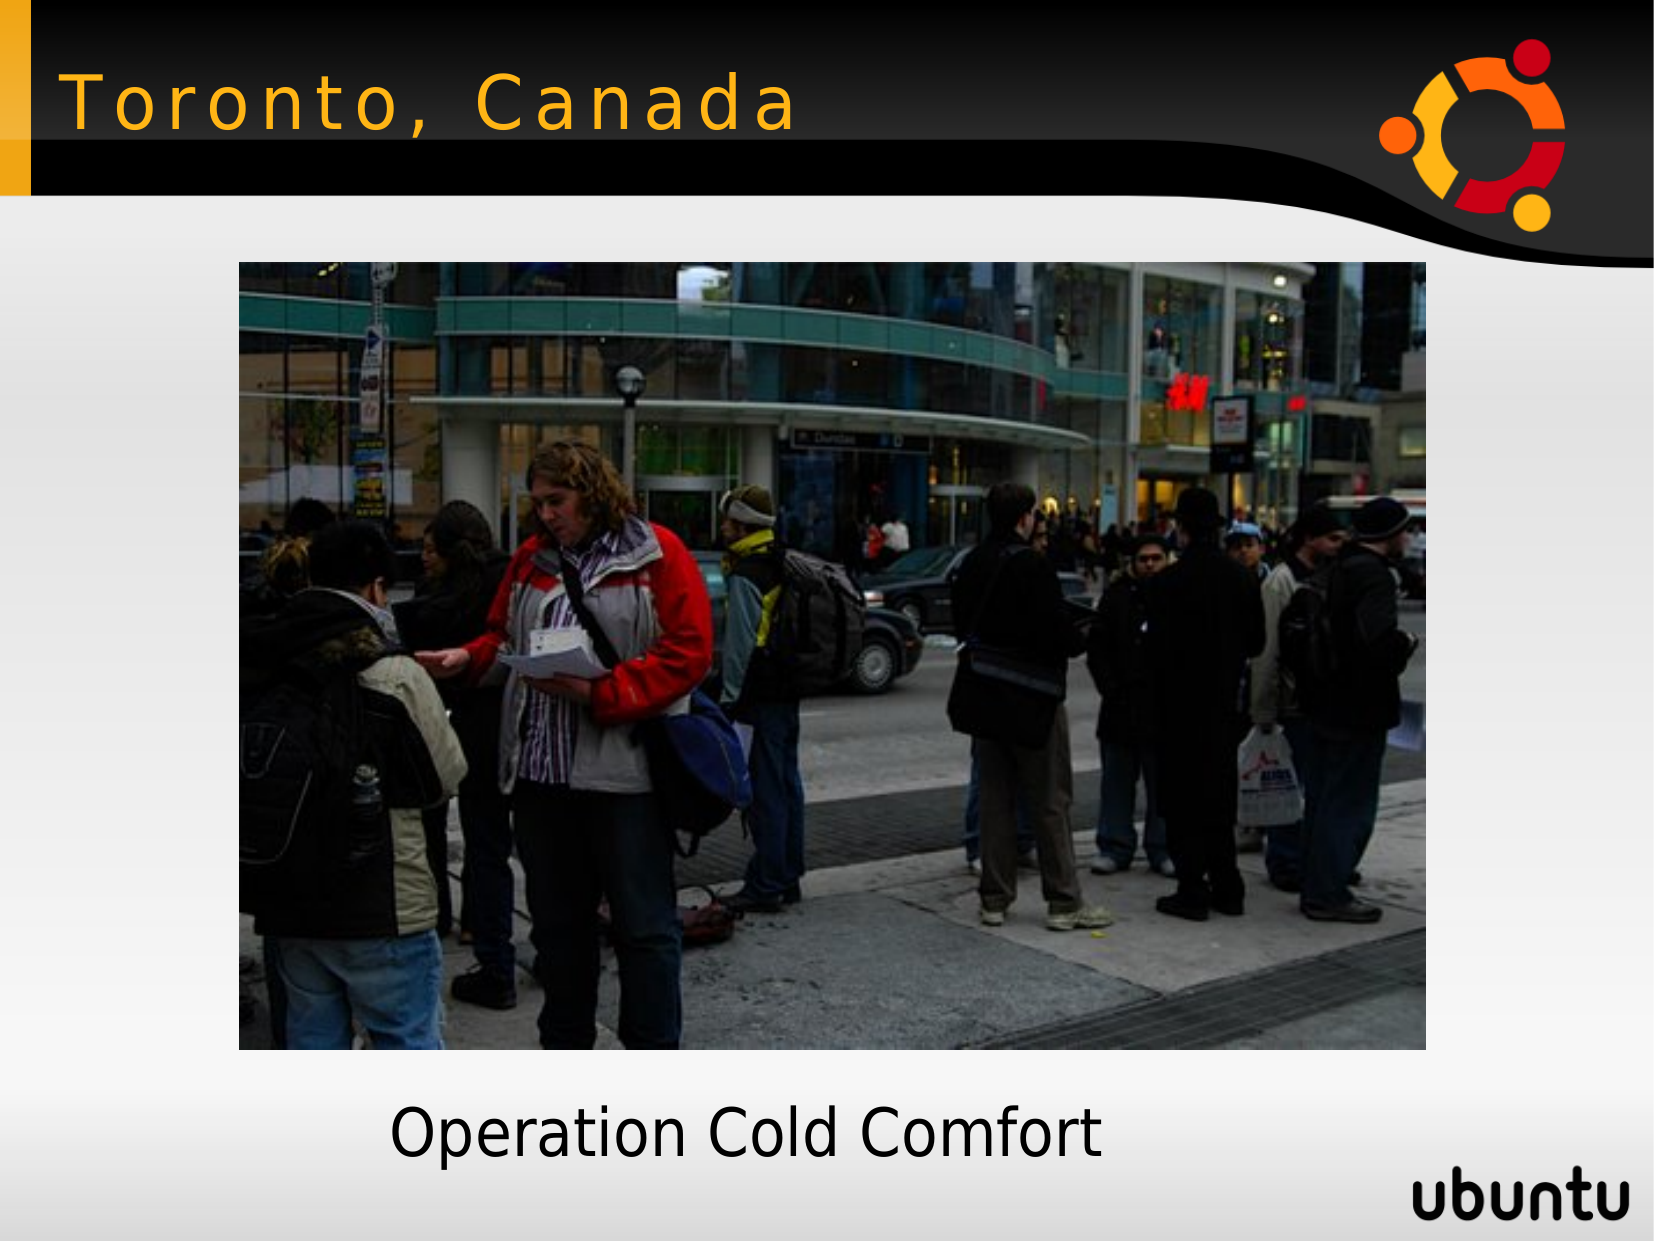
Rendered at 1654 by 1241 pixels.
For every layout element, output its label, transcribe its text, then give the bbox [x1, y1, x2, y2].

title Toronto, Canada [59, 36, 1270, 171]
picture [0, 0, 1654, 1241]
text_box Operation Cold Comfort [375, 1087, 1119, 1181]
